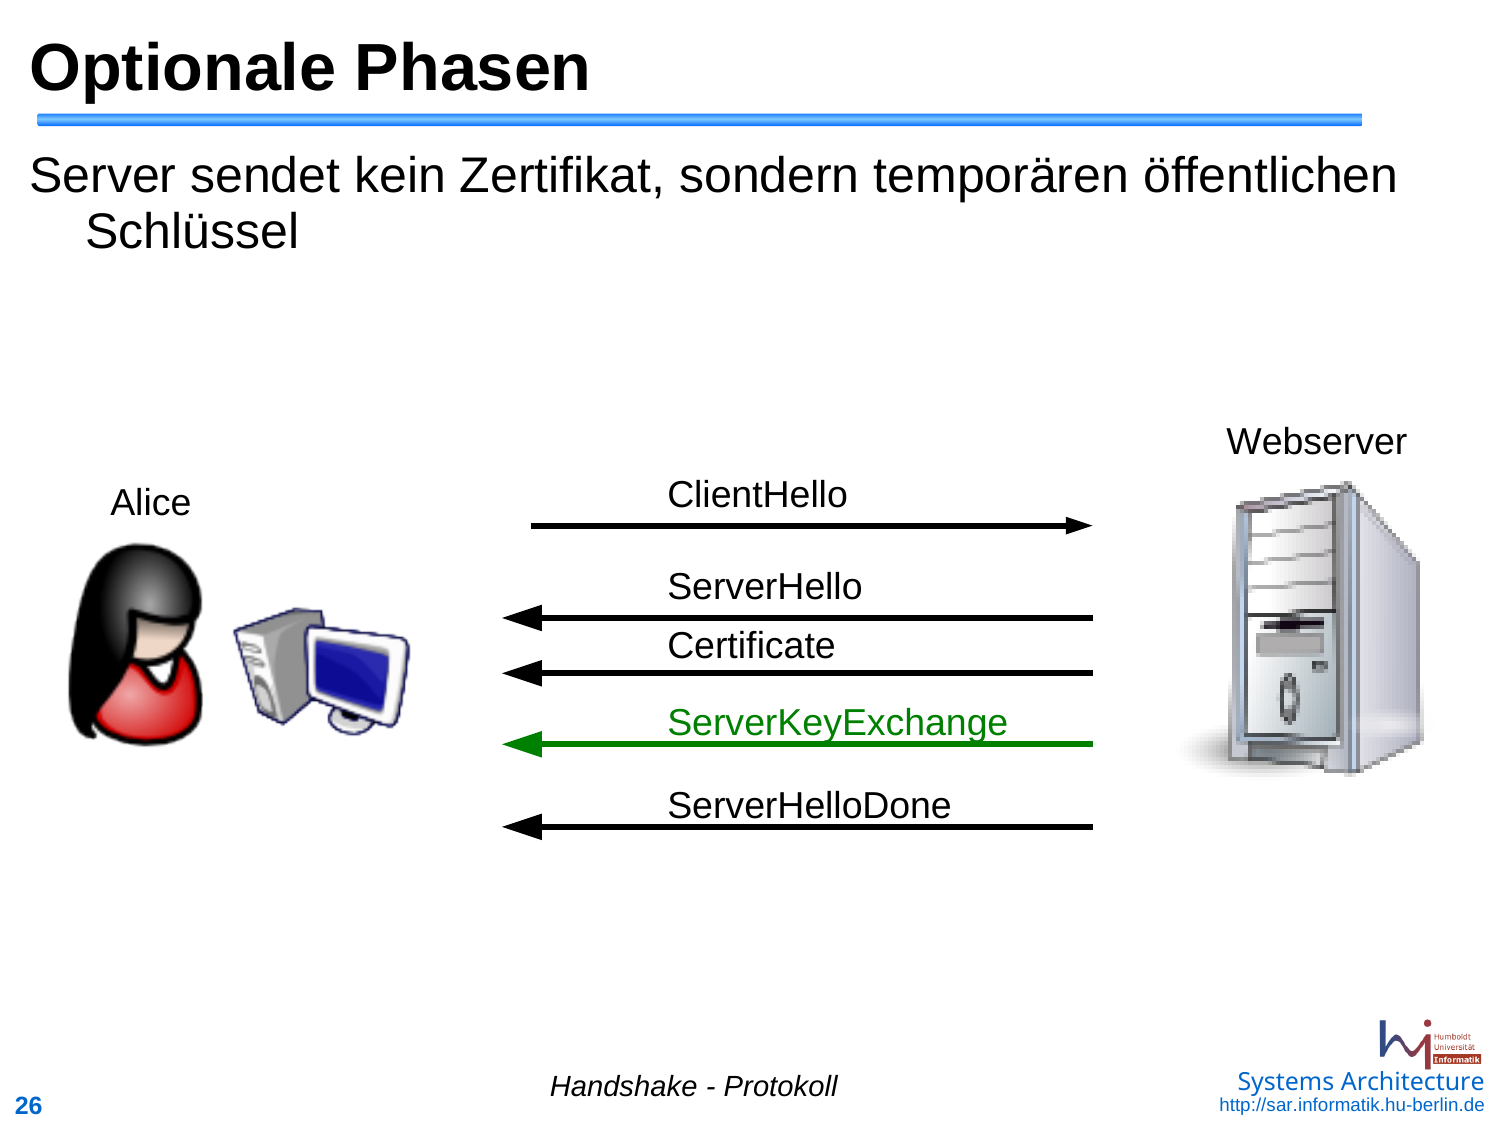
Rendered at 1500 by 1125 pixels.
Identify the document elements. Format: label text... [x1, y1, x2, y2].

text_box ServerHello [649, 555, 916, 614]
text_box Webserver [1198, 413, 1436, 471]
text_box Handshake - Protokoll [442, 1063, 945, 1111]
text_box ServerHelloDone [649, 773, 975, 837]
list Server sendet kein Zertifikat, sondern temporären öffentlichen Schlüssel [29, 147, 1500, 296]
text_box Certificate [649, 614, 916, 678]
picture [1156, 469, 1477, 790]
text_box Alice [29, 474, 273, 543]
text_box ClientHello [649, 462, 945, 526]
picture [35, 543, 418, 768]
title Optionale Phasen [29, 19, 1500, 115]
text_box ServerKeyExchange [649, 691, 1034, 754]
picture [1376, 1016, 1483, 1071]
